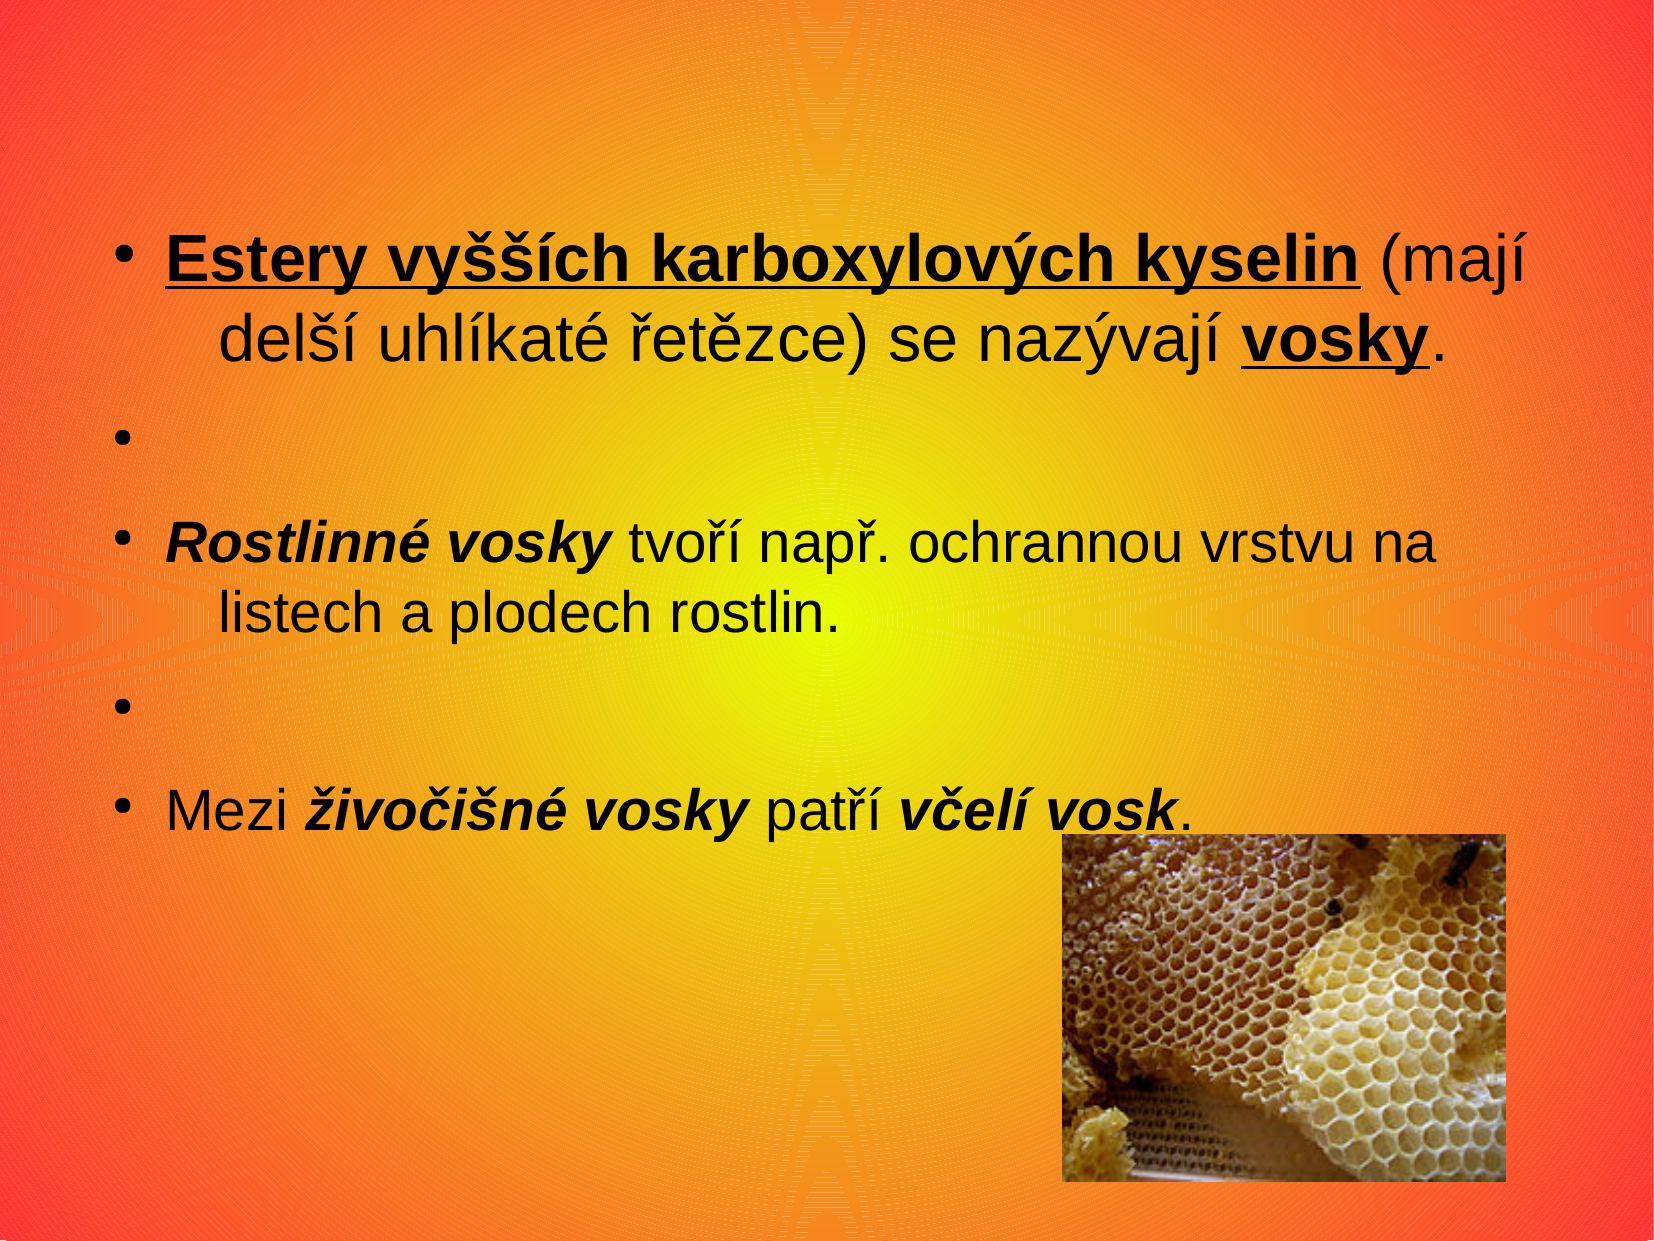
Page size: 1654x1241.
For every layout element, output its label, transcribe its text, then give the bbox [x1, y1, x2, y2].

list Estery vyšších karboxylových kyselin (mají delší uhlíkaté řetězce) se nazývají vosky. Rostlinné vosky tvoří např. ochrannou vrstvu na listech a plodech rostlin. Mezi živočišné vosky patří včelí vosk. [76, 215, 1565, 1034]
picture [1062, 1034, 1506, 1182]
